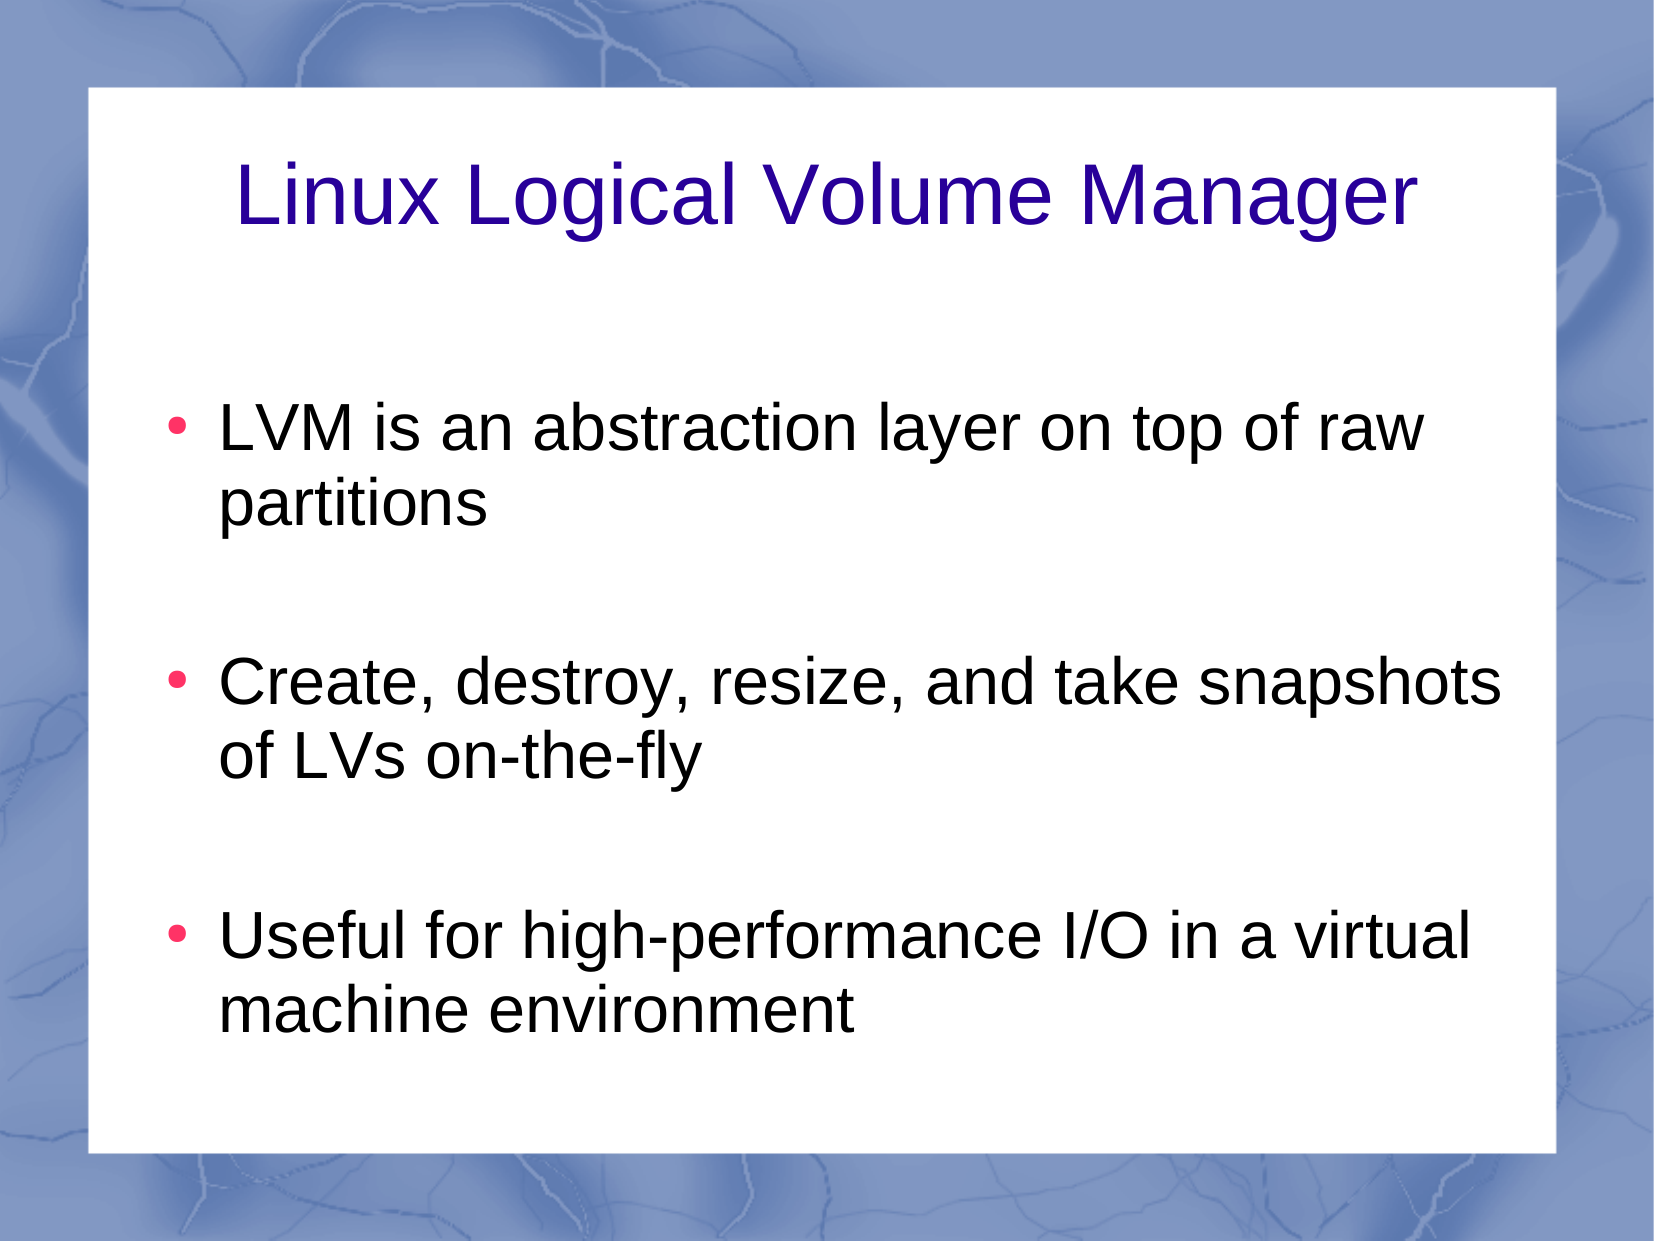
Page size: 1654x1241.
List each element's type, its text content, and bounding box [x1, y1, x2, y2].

title Linux Logical Volume Manager [118, 90, 1536, 298]
picture [0, 0, 1654, 1241]
list LVM is an abstraction layer on top of raw partitions Create, destroy, resize, and take snapshots of LVs on-the-fly Useful for high-performance I/O in a virtual machine environment [147, 390, 1506, 1141]
